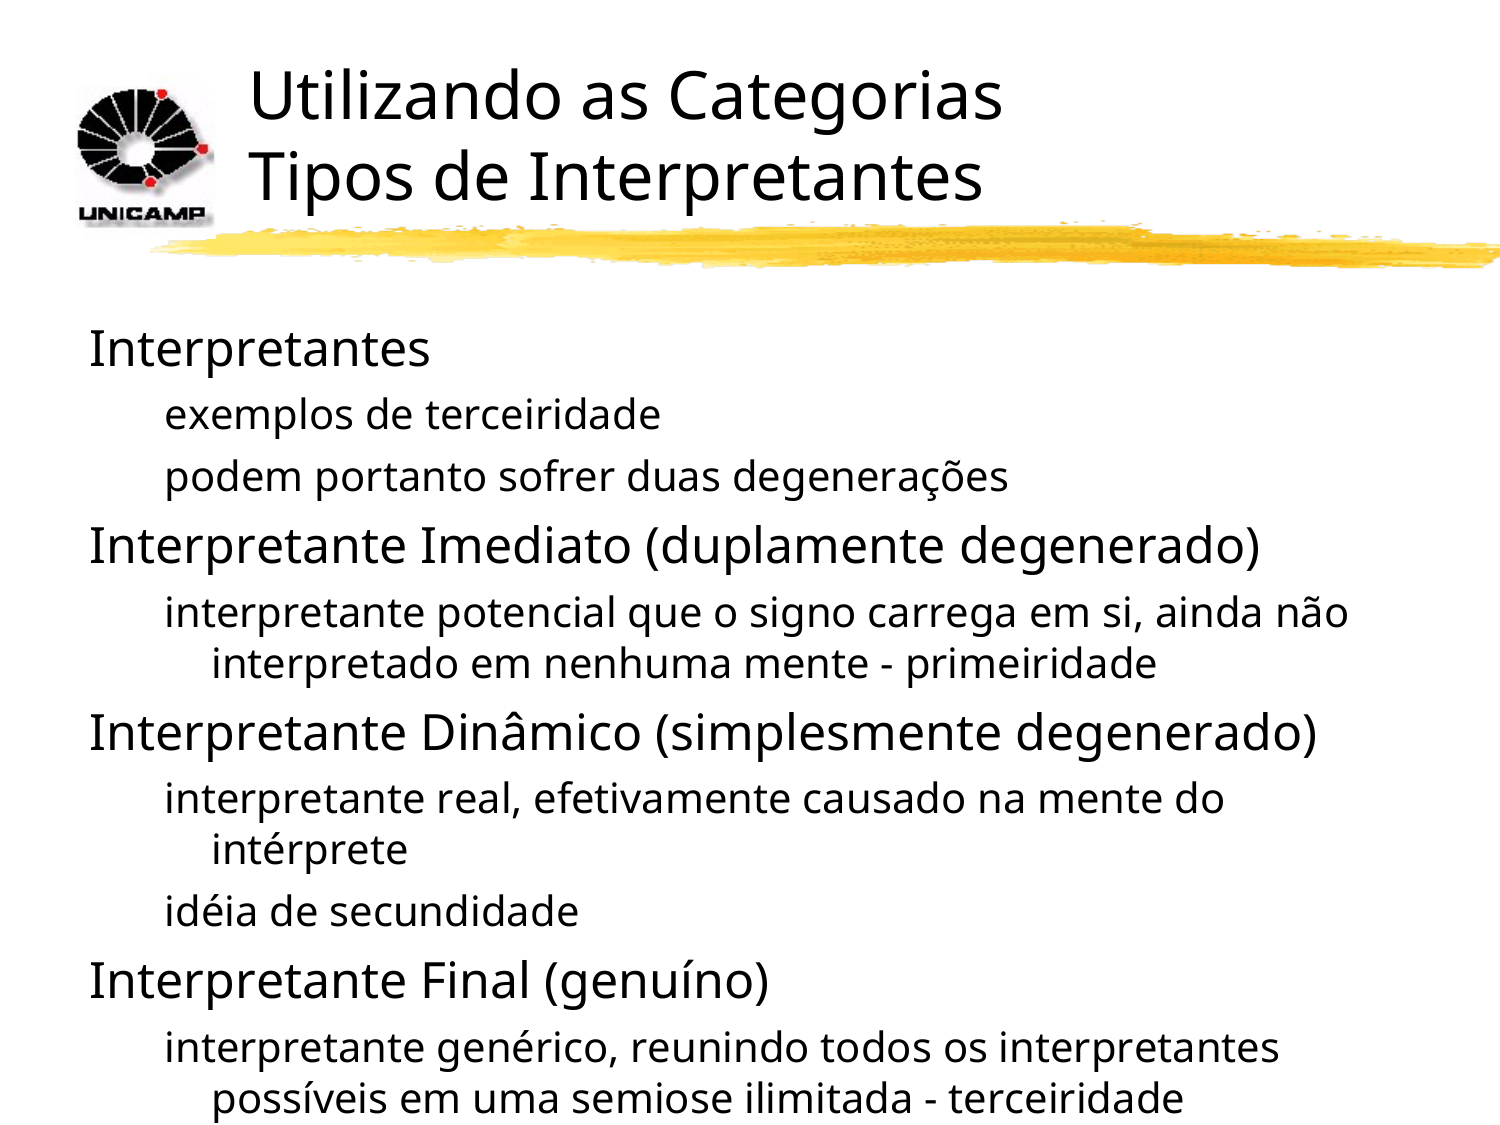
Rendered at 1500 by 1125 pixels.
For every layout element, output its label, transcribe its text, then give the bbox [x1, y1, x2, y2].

title Utilizando as Categorias Tipos de Interpretantes [233, 30, 1434, 225]
list Interpretantes exemplos de terceiridade podem portanto sofrer duas degenerações Interpretante Imediato (duplamente degenerado) interpretante potencial que o signo carrega em si, ainda não interpretado em nenhuma mente - primeiridade Interpretante Dinâmico (simplesmente degenerado) interpretante real, efetivamente causado na mente do intérprete idéia de secundidade Interpretante Final (genuíno) interpretante genérico, reunindo todos os interpretantes possíveis em uma semiose ilimitada - terceiridade [74, 309, 1417, 994]
picture [75, 74, 1500, 279]
